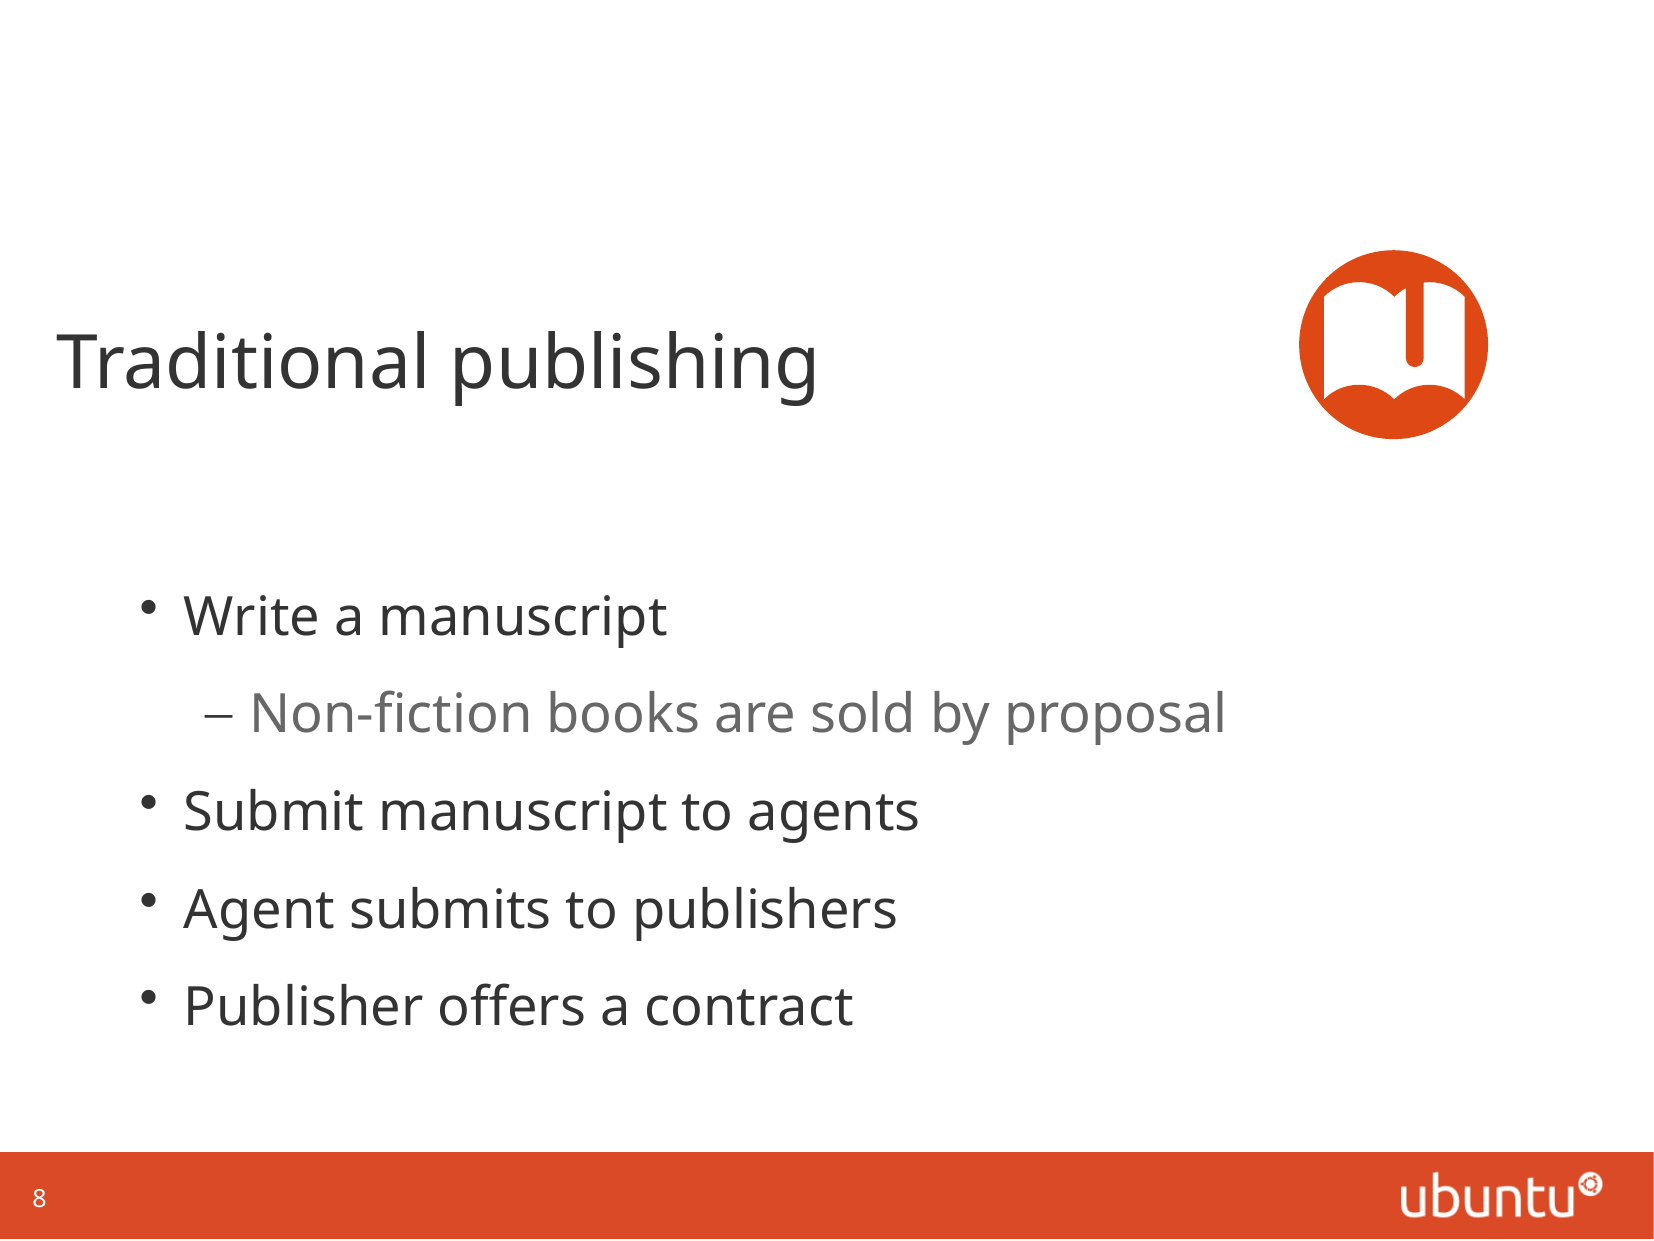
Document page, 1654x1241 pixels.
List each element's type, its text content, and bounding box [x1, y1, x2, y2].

picture [1156, 107, 1631, 582]
picture [0, 1152, 75, 1239]
list Write a manuscript Non-fiction books are sold by proposal Submit manuscript to agents Agent submits to publishers Publisher offers a contract [75, 540, 1587, 1241]
title Traditional publishing [56, 130, 1156, 587]
picture [1587, 1152, 1654, 1239]
